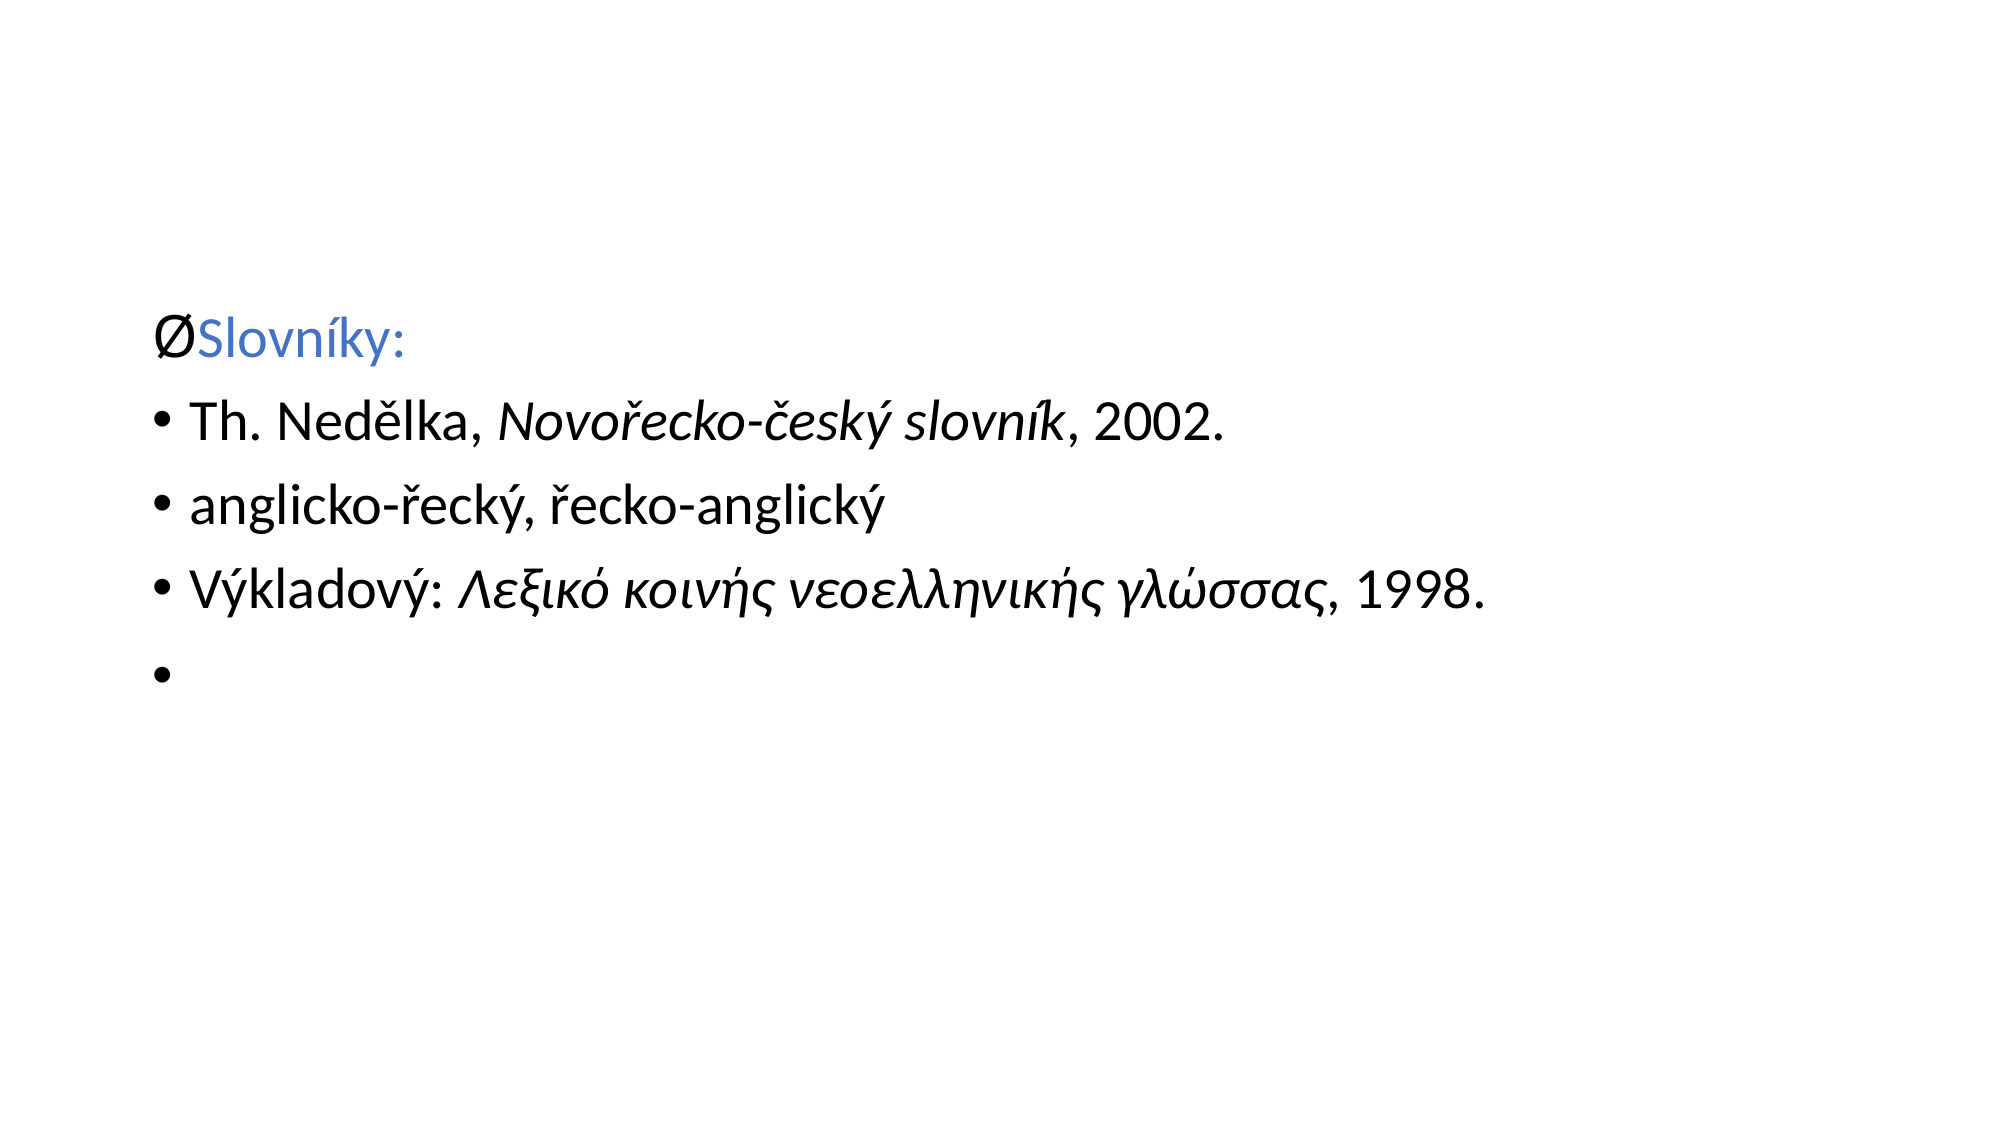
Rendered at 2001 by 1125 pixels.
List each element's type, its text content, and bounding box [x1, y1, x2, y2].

list Slovníky: Th. Nedělka, Novořecko-český slovník, 2002. anglicko-řecký, řecko-anglický Výkladový: Λεξικό κοινής νεοελληνικής γλώσσας, 1998. [137, 299, 1863, 1014]
